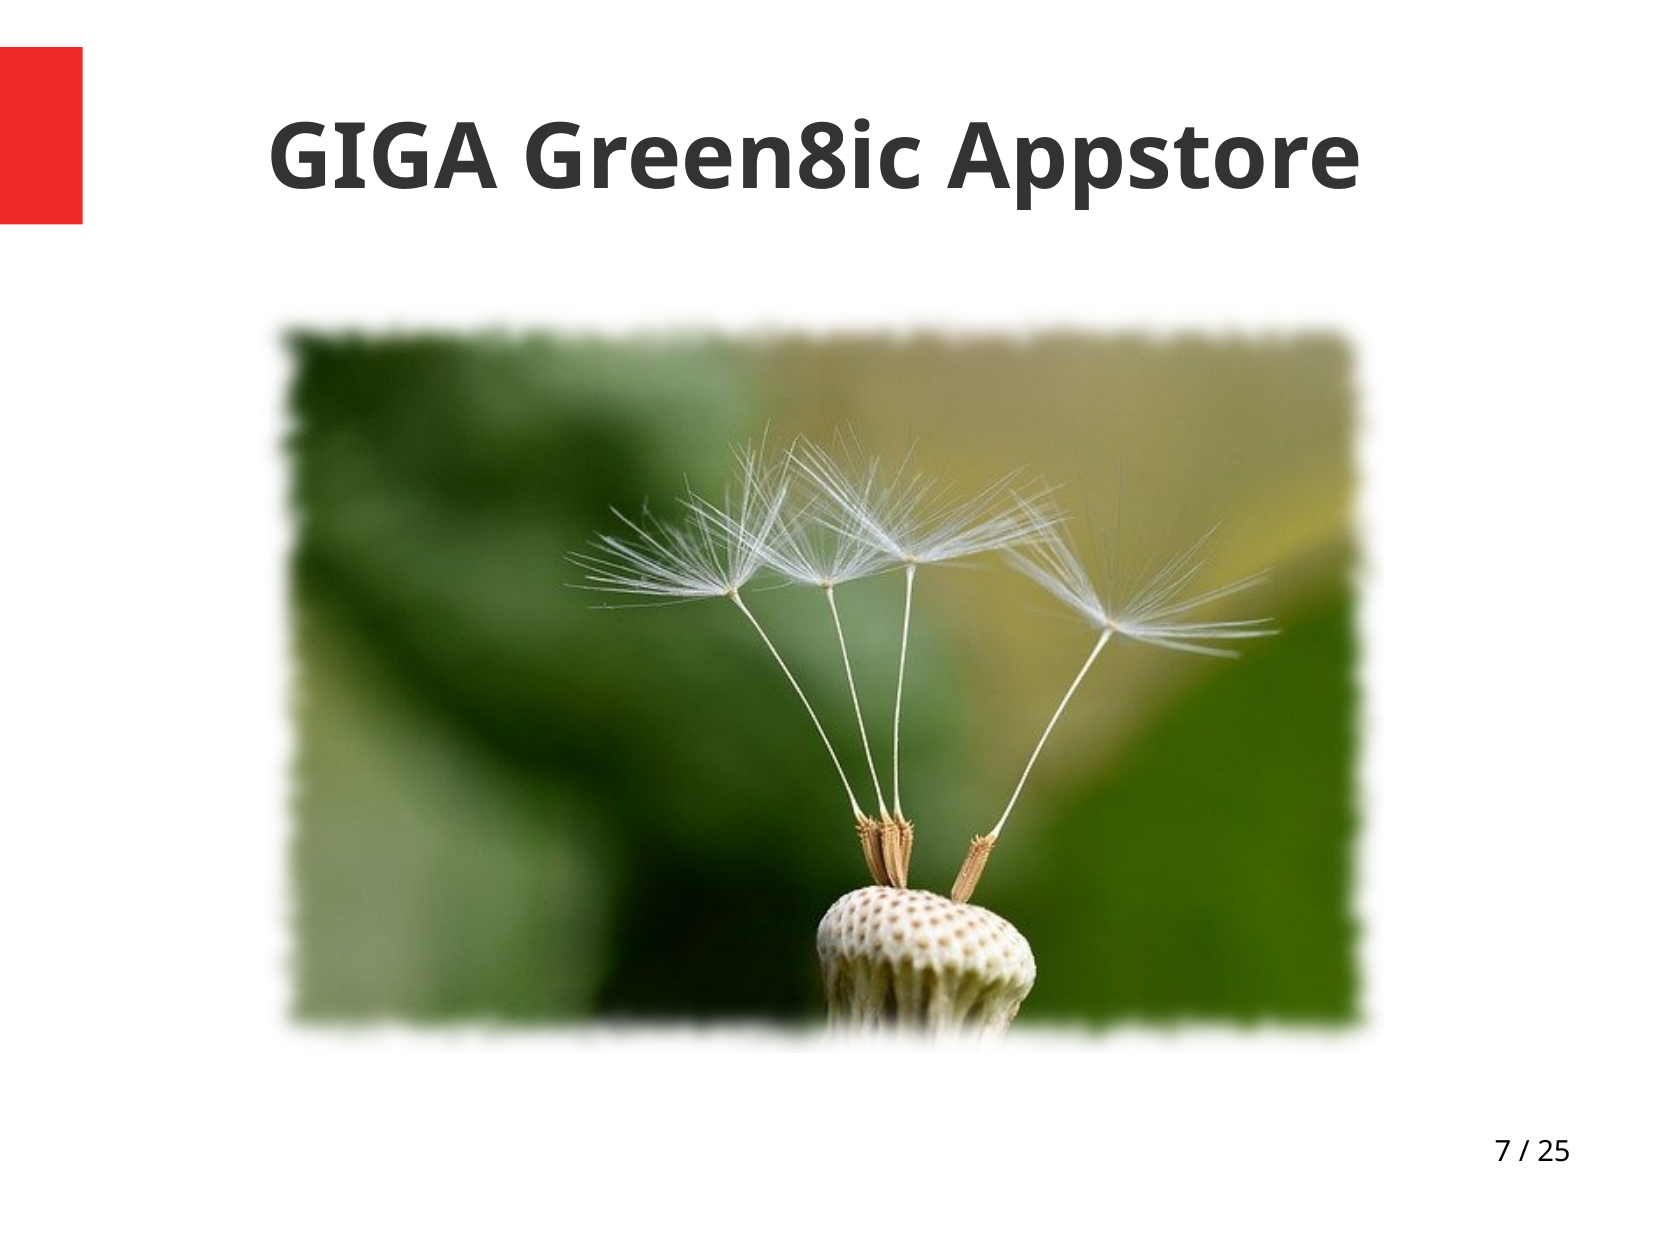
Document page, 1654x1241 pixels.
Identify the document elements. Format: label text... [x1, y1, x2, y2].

title GIGA Green8ic Appstore [100, 49, 1554, 257]
picture [261, 303, 1384, 1053]
